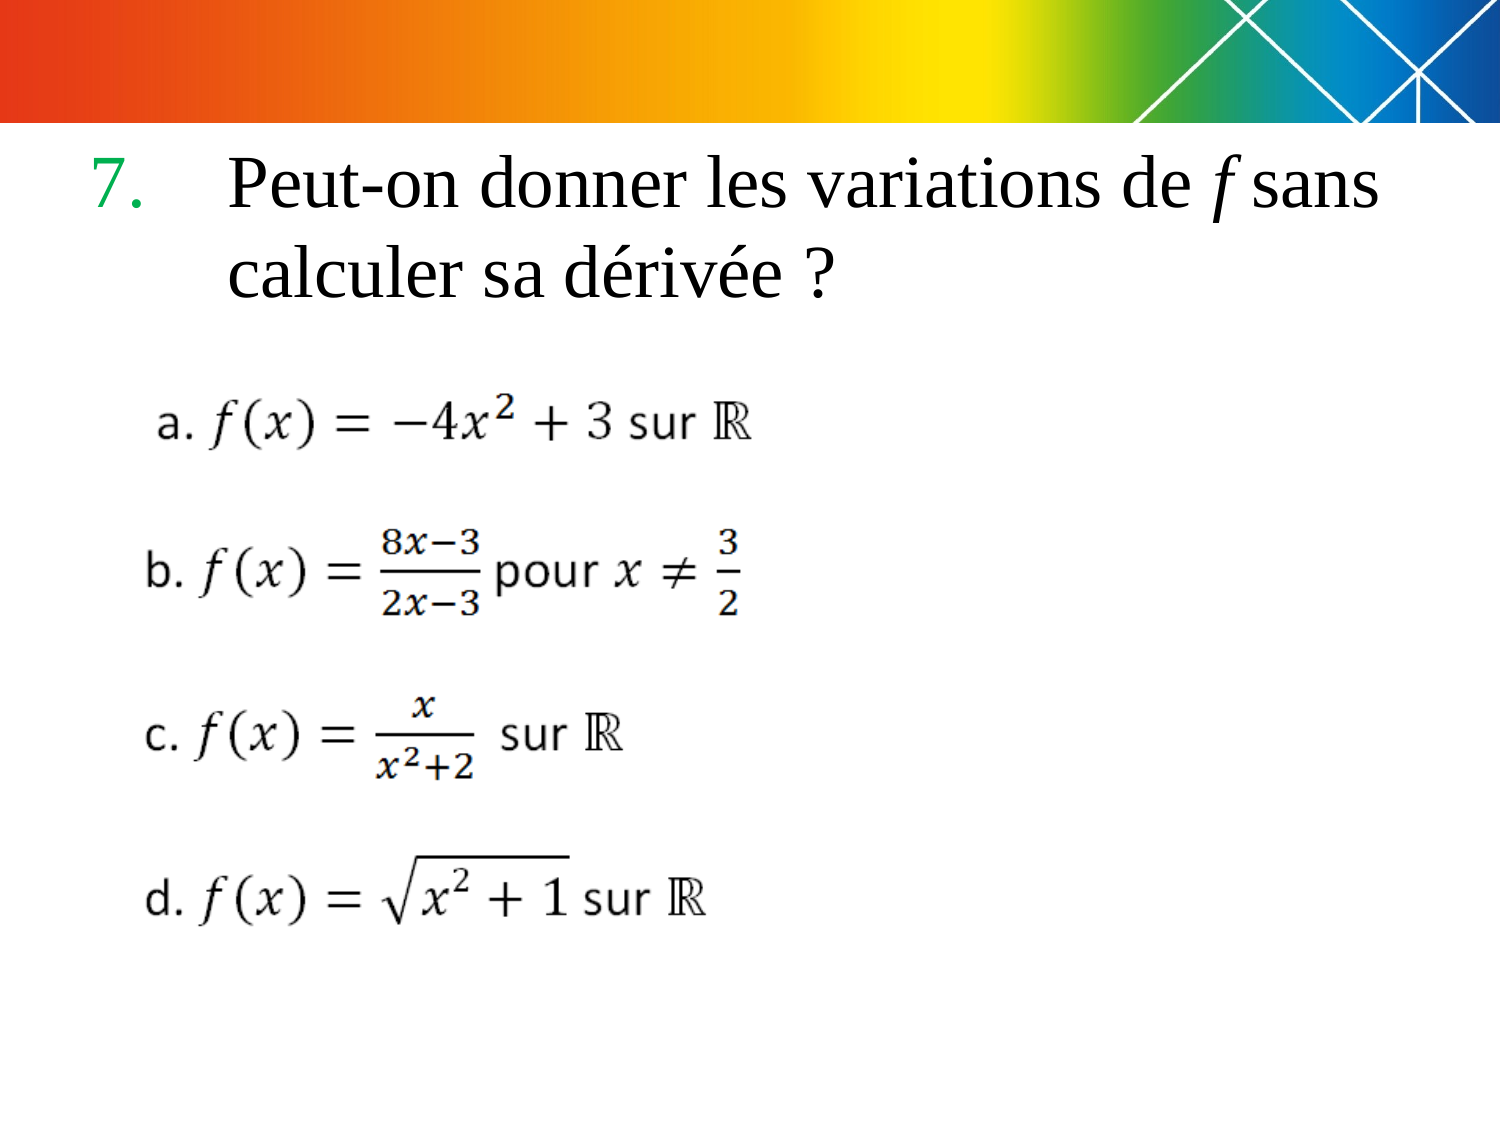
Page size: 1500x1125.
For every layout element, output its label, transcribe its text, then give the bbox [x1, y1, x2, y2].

picture [119, 515, 786, 657]
picture [0, 0, 1359, 123]
picture [131, 386, 797, 502]
text_box Peut-on donner les variations de f sans calculer sa dérivée ? [75, 160, 1471, 375]
picture [119, 679, 786, 942]
picture [1340, 0, 1500, 123]
